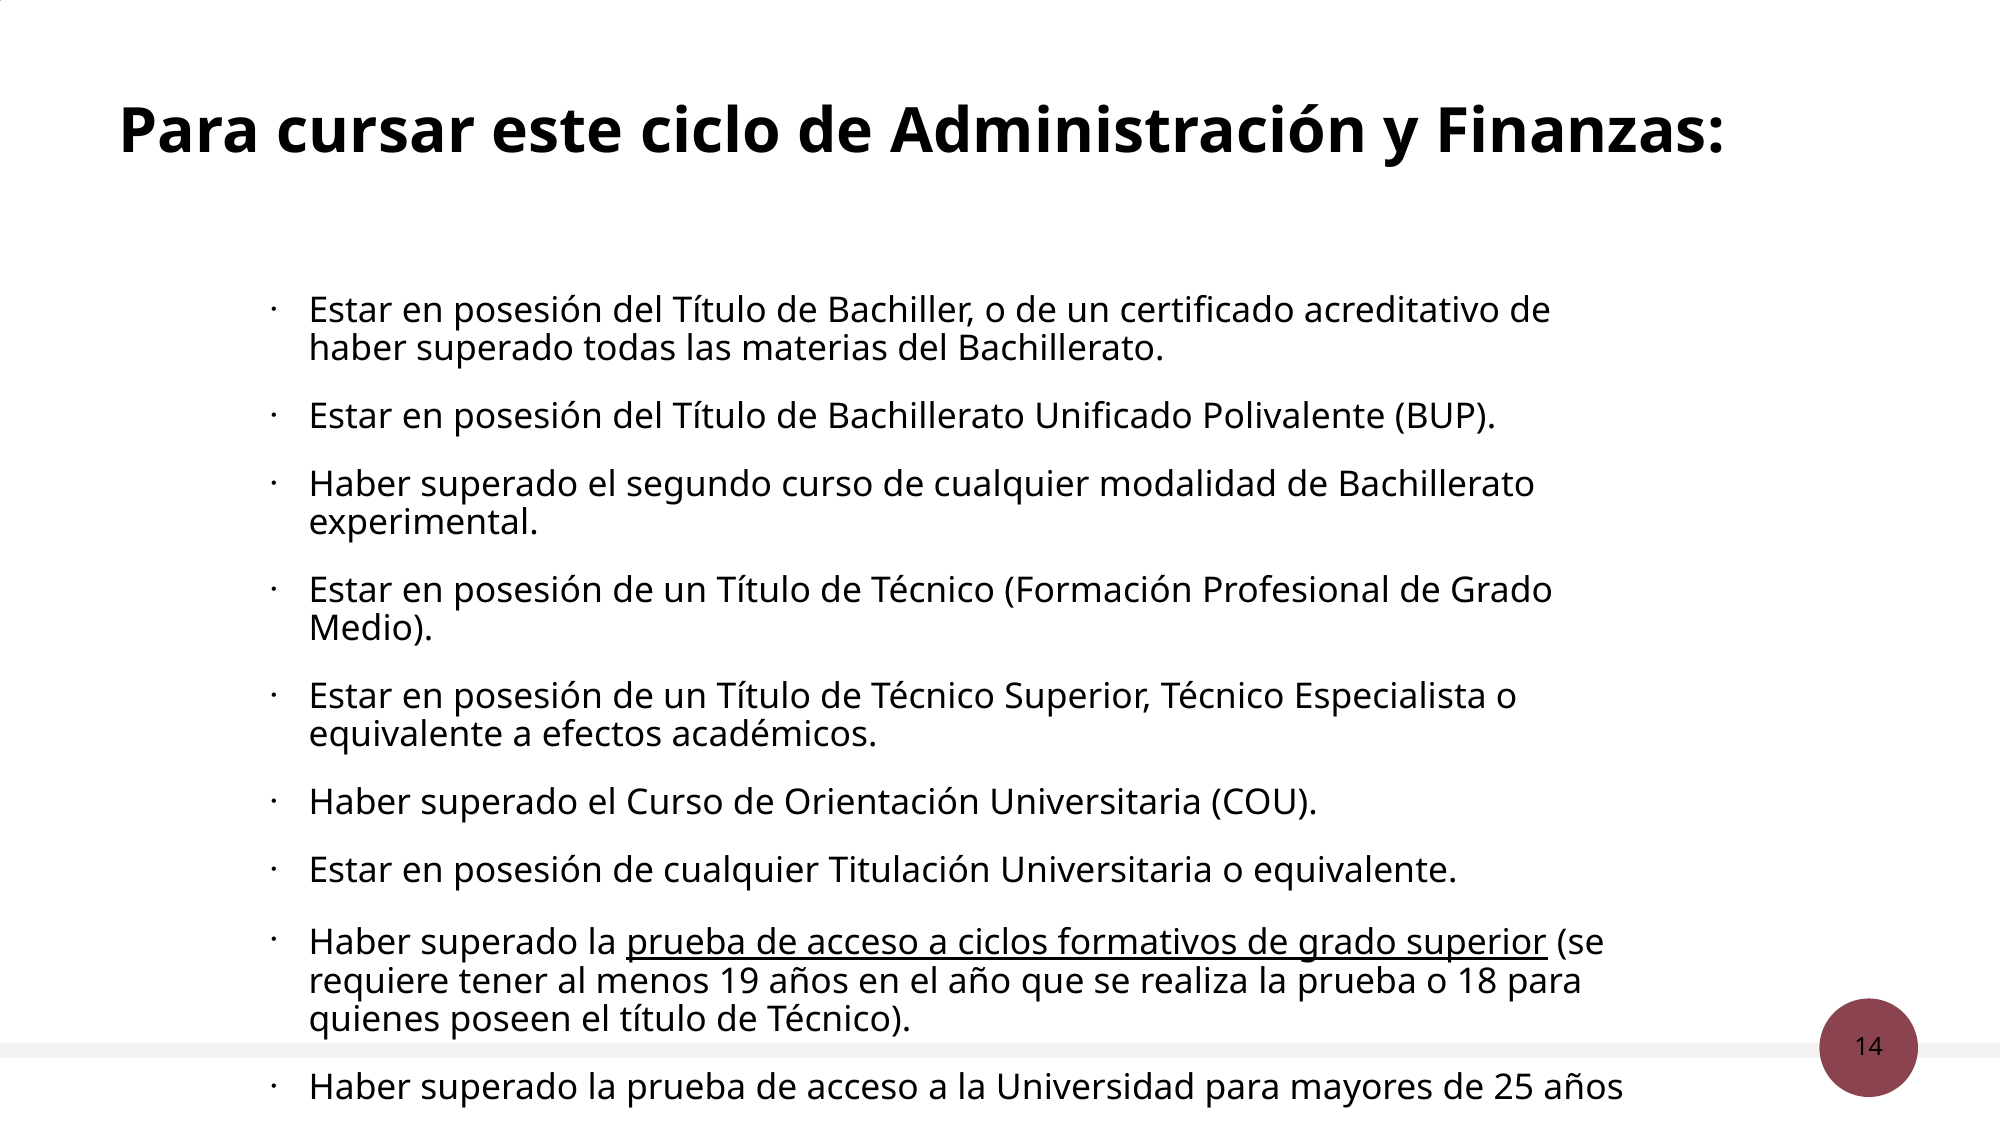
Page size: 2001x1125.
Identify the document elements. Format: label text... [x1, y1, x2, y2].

list Estar en posesión del Título de Bachiller, o de un certificado acreditativo de haber superado todas las materias del Bachillerato. Estar en posesión del Título de Bachillerato Unificado Polivalente (BUP). Haber superado el segundo curso de cualquier modalidad de Bachillerato experimental. Estar en posesión de un Título de Técnico (Formación Profesional de Grado Medio). Estar en posesión de un Título de Técnico Superior, Técnico Especialista o equivalente a efectos académicos. Haber superado el Curso de Orientación Universitaria (COU). Estar en posesión de cualquier Titulación Universitaria o equivalente. Haber superado la prueba de acceso a ciclos formativos de grado superior (se requiere tener al menos 19 años en el año que se realiza la prueba o 18 para quienes poseen el título de Técnico). Haber superado la prueba de acceso a la Universidad para mayores de 25 años [256, 284, 1657, 982]
title Para cursar este ciclo de Administración y Finanzas: [103, 91, 1879, 228]
